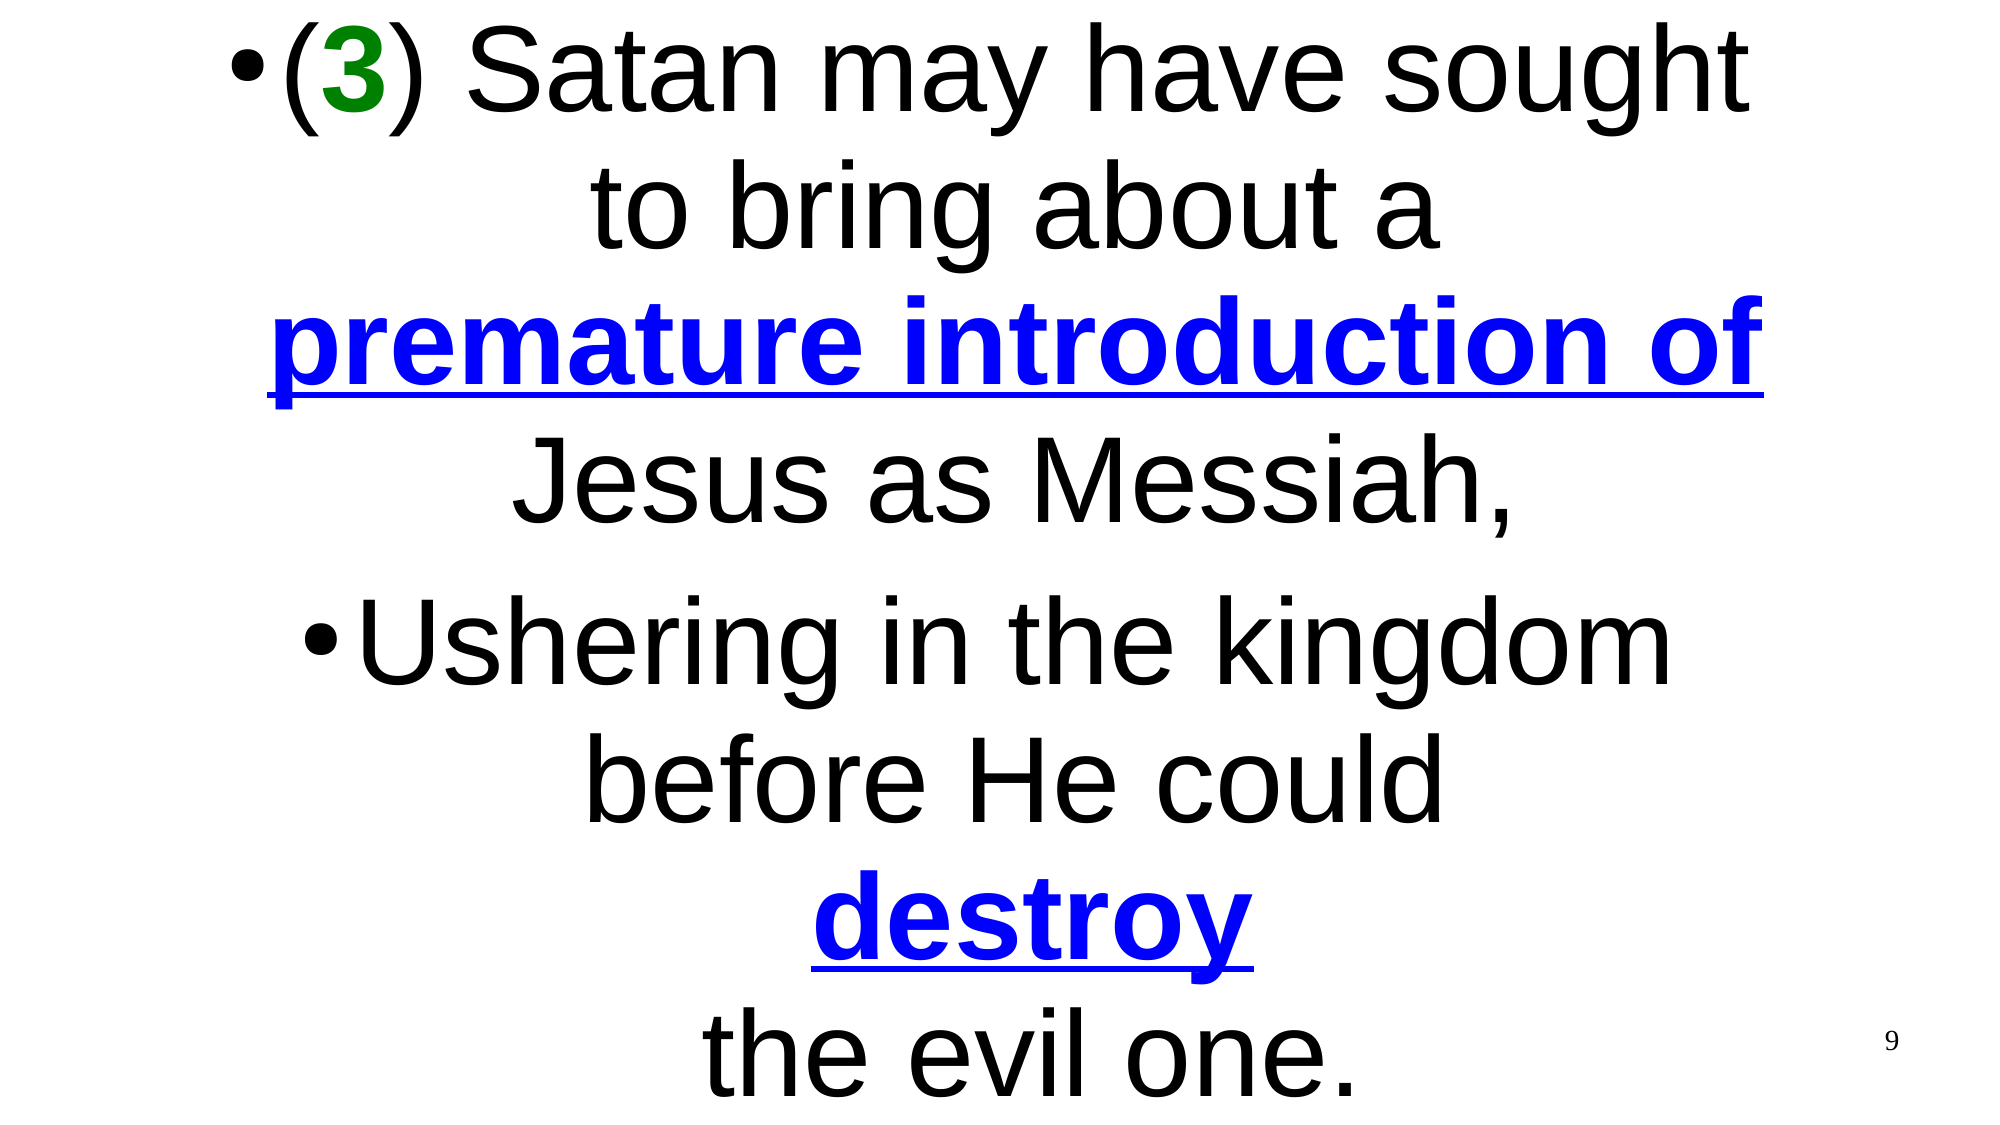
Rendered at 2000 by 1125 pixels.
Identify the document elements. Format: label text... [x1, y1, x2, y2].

list (3) Satan may have sought to bring about a premature introduction of Jesus as Messiah, Ushering in the kingdom before He could destroy the evil one. [0, 0, 1996, 1123]
